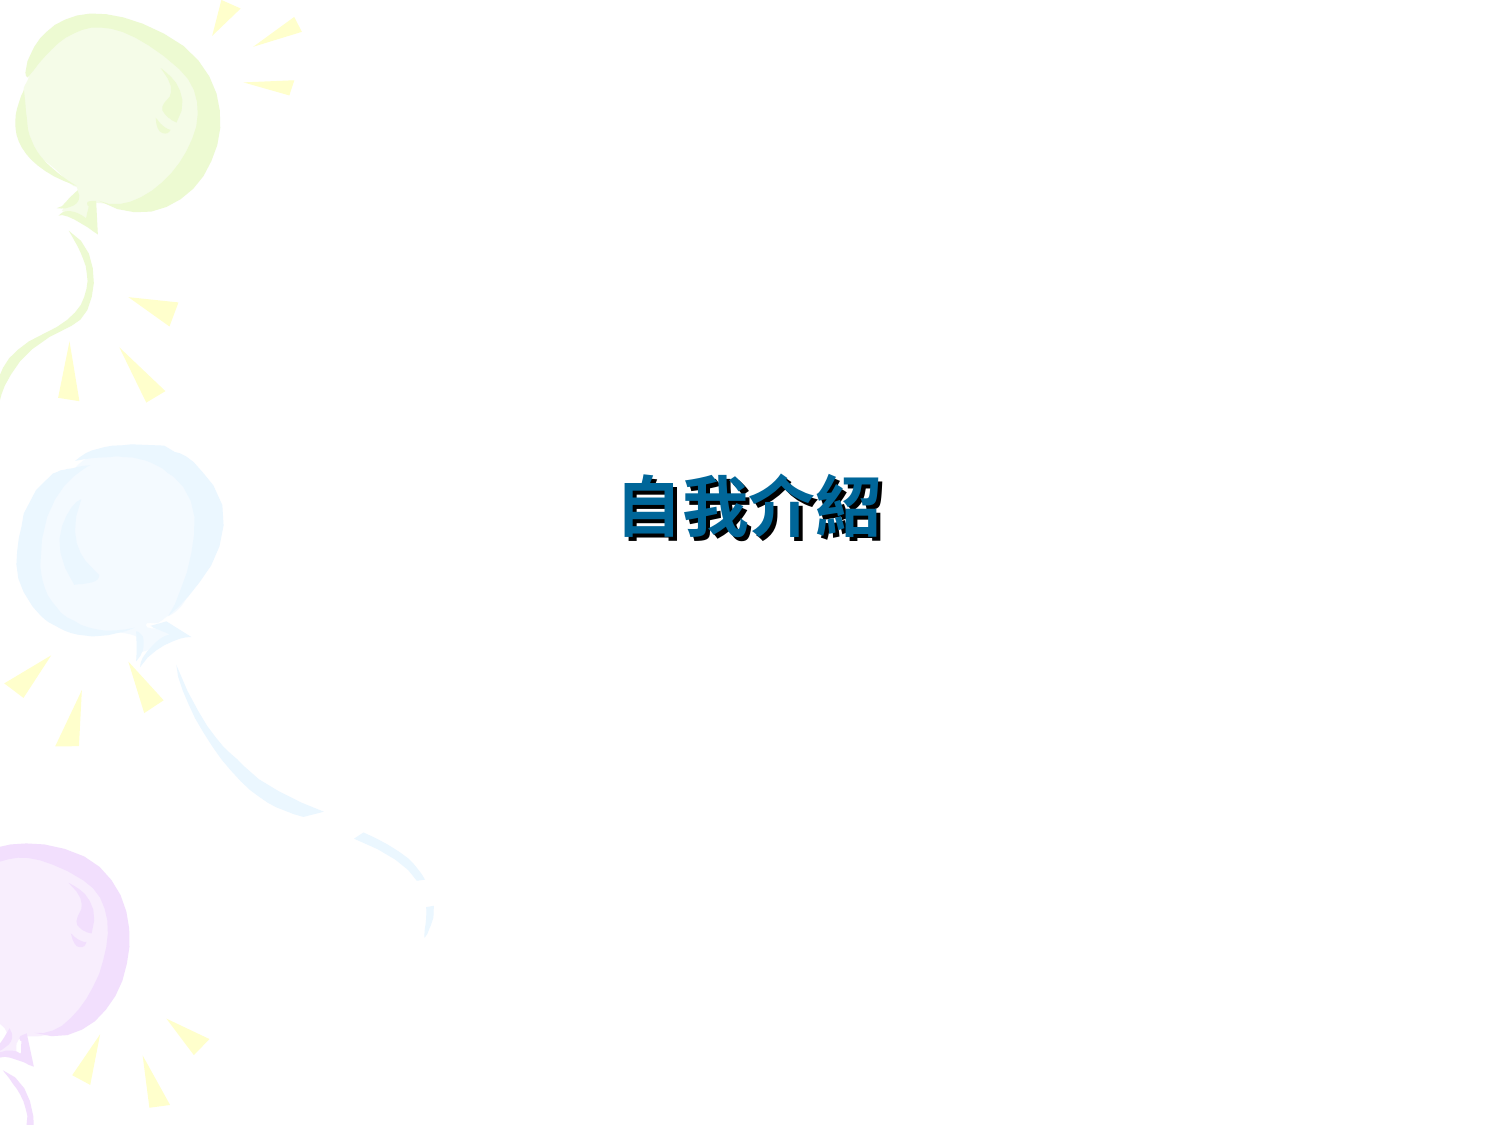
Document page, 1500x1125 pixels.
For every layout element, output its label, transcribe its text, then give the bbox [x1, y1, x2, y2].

subtitle 自我介紹 [72, 16, 1426, 994]
